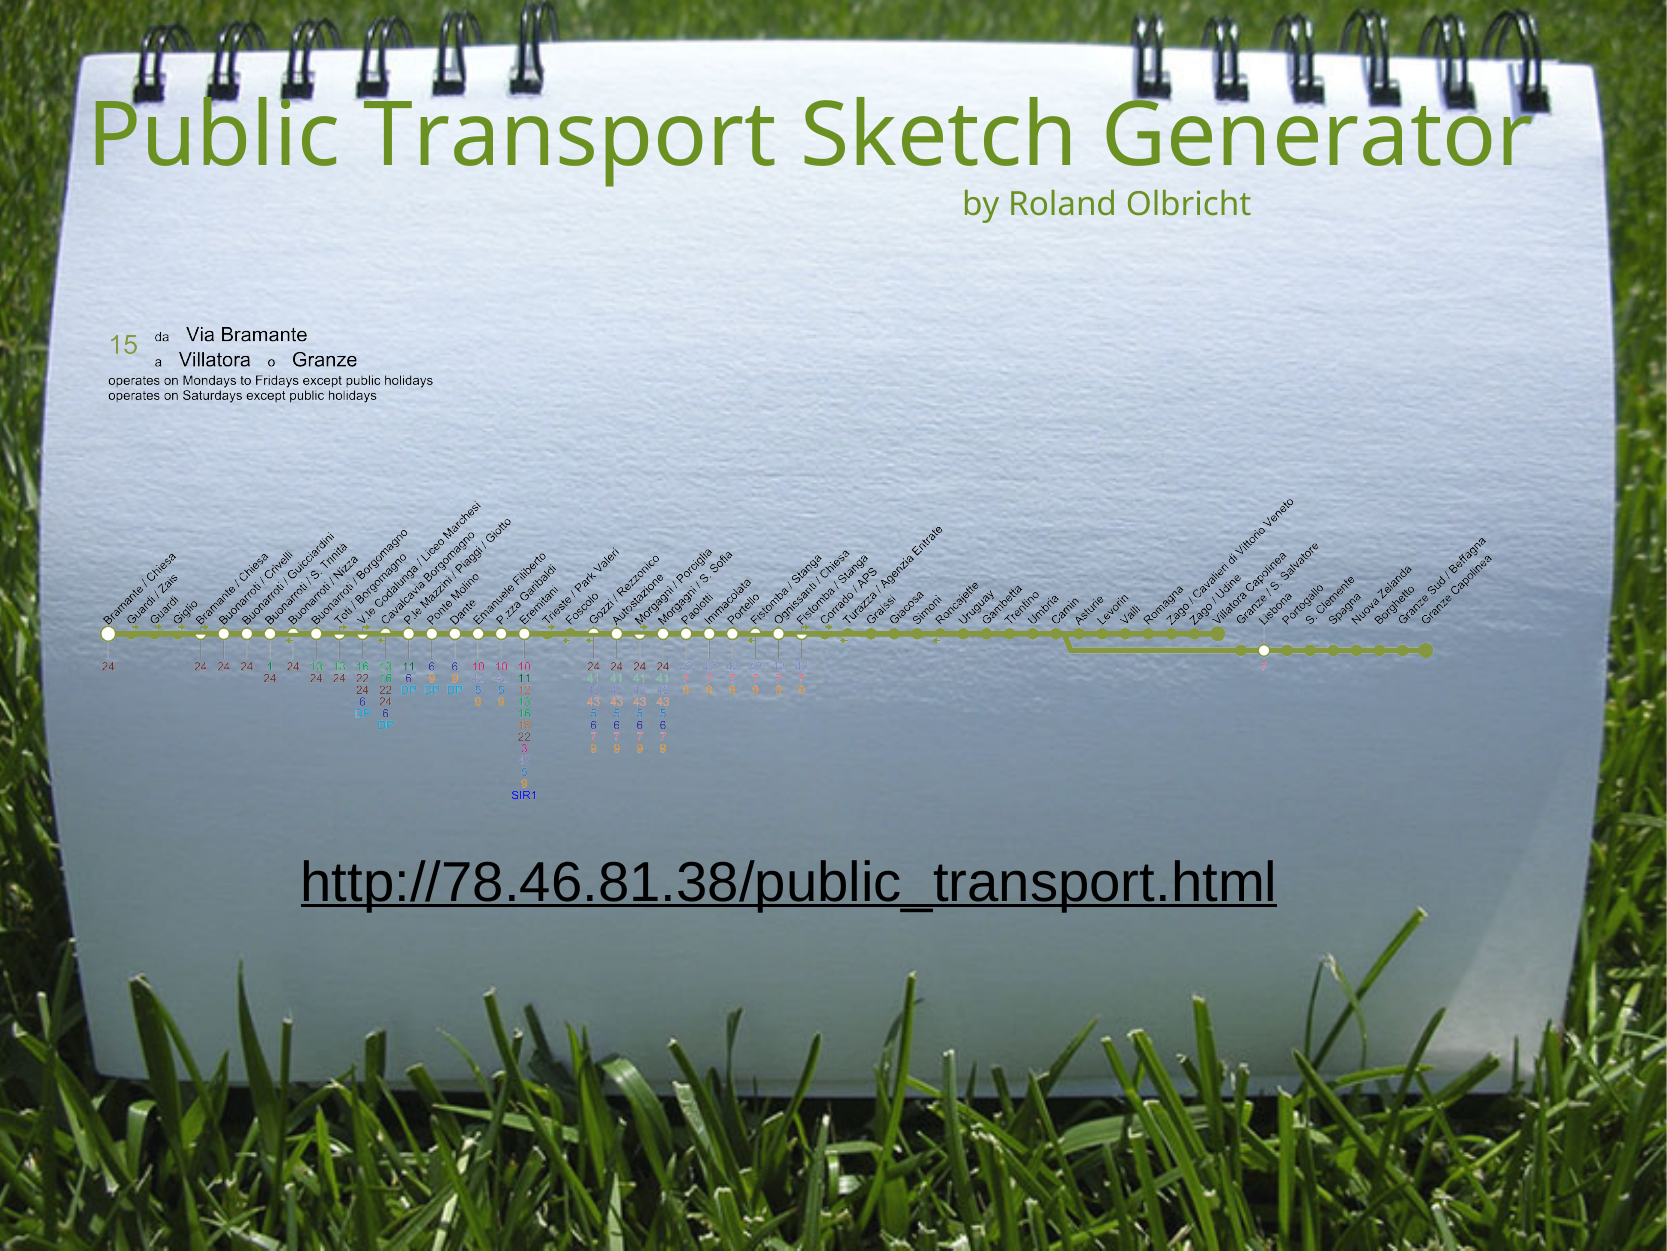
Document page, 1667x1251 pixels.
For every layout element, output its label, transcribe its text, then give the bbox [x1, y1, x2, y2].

picture [0, 0, 1667, 1251]
text_box http://78.46.81.38/public_transport.html [173, 849, 1404, 915]
title Public Transport Sketch Generator by Roland Olbricht [40, 83, 1628, 364]
